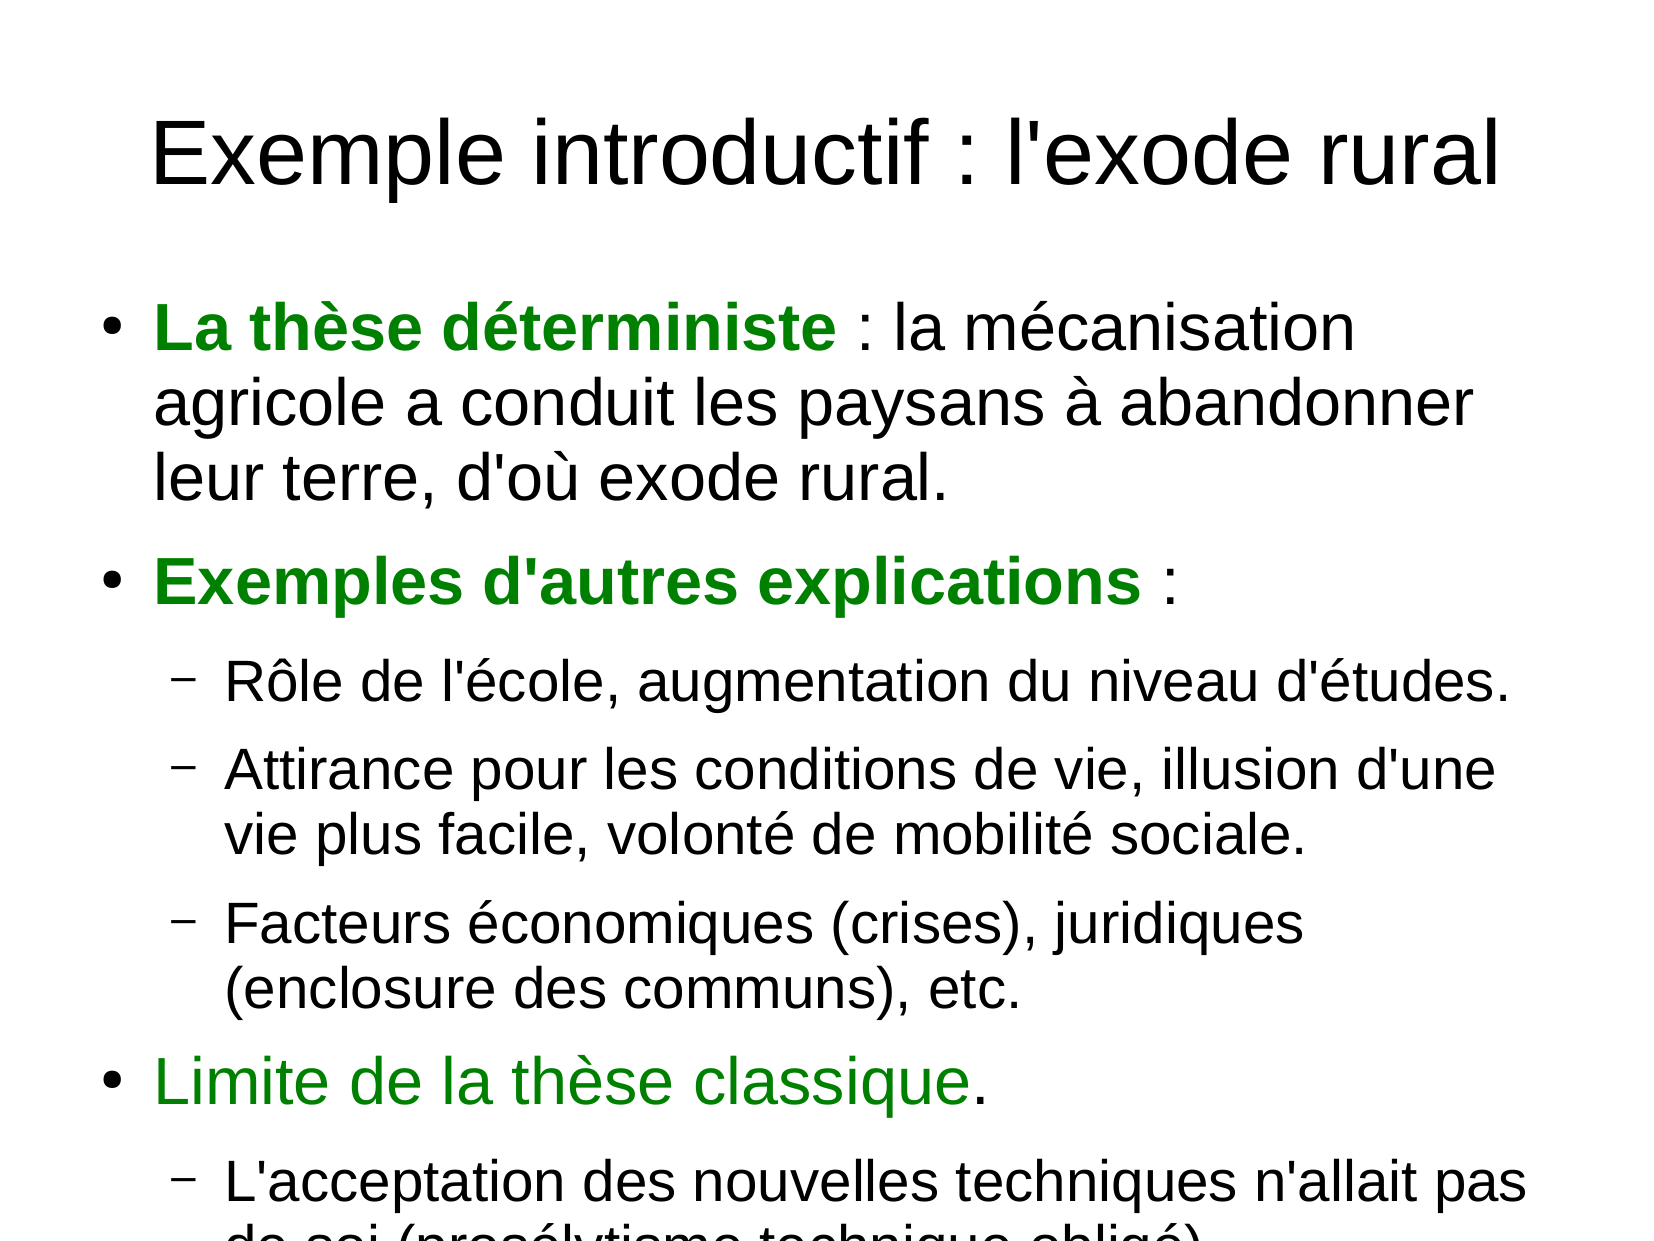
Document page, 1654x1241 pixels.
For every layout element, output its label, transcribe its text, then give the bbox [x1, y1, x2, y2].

list La thèse déterministe : la mécanisation agricole a conduit les paysans à abandonner leur terre, d'où exode rural. Exemples d'autres explications : Rôle de l'école, augmentation du niveau d'études. Attirance pour les conditions de vie, illusion d'une vie plus facile, volonté de mobilité sociale. Facteurs économiques (crises), juridiques (enclosure des communs), etc. Limite de la thèse classique. L'acceptation des nouvelles techniques n'allait pas de soi (prosélytisme technique obligé). La mécanisation n'induit pas automatiquement un abandon des terres (partage des richesses ?, reconversion, etc.). Conclusion : on peut tout aussi bien admettre que la mécanisation est la conséquence de l'exode rural dont les facteurs sont largement endogènes (sociaux). La mécanisation est venue compenser les effets de l'exode rural. La technique a été développée, choisie, sélectionnée à cet effet. Note : on aurait pu prendre d'autres exemples. Techniques agricoles => développement des villes / développement de l'économie marchande. [82, 290, 1538, 1010]
title Exemple introductif : l'exode rural [82, 49, 1571, 257]
